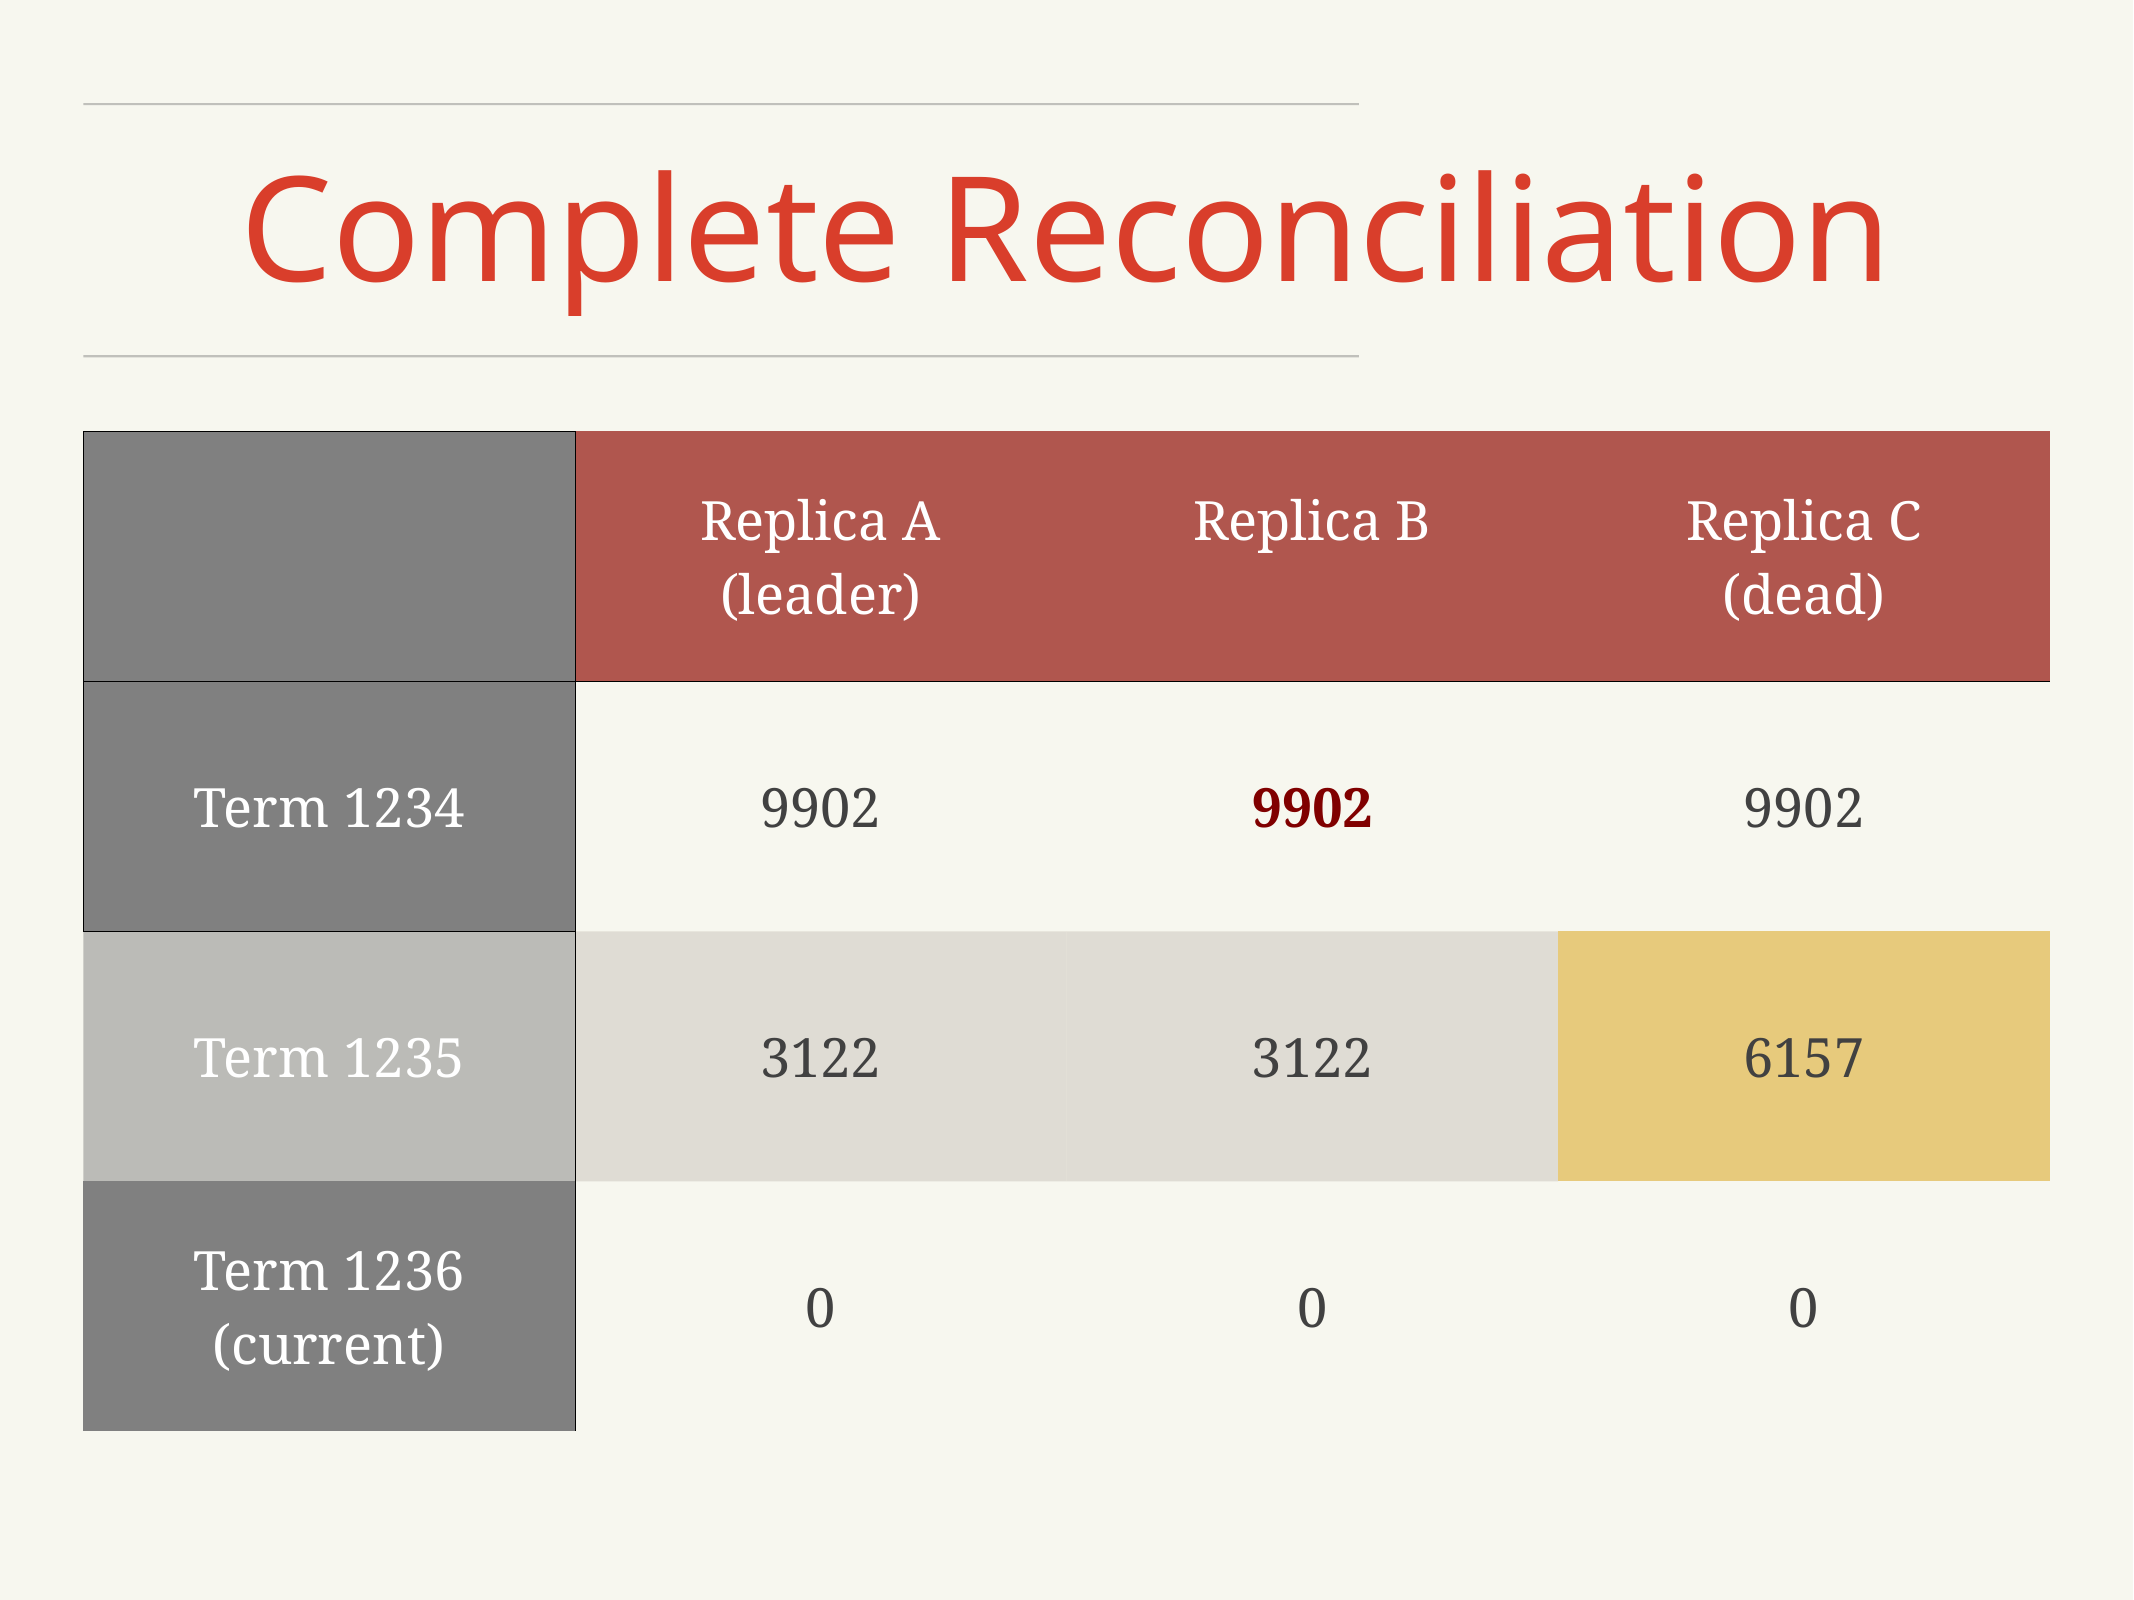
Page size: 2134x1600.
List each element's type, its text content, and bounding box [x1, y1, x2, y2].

table_header [84, 432, 575, 681]
table_header Replica C (dead) [1558, 431, 2050, 681]
table_cell 3122 [1067, 931, 1558, 1181]
table_cell Term 1235 [83, 932, 575, 1181]
table_cell 6157 [1558, 931, 2050, 1181]
table_cell 3122 [576, 931, 1067, 1181]
title Complete Reconciliation [83, 131, 2050, 332]
table_cell 9902 [1558, 682, 2050, 931]
table_cell 0 [1067, 1181, 1558, 1431]
table_cell Term 1234 [84, 682, 575, 931]
table_header Replica B [1067, 431, 1558, 681]
table_cell 9902 [576, 682, 1067, 931]
table_cell 9902 [1067, 682, 1558, 931]
table_cell Term 1236 (current) [83, 1181, 575, 1431]
table_header Replica A (leader) [576, 431, 1067, 681]
table_cell 0 [576, 1181, 1067, 1431]
table_cell 0 [1558, 1181, 2050, 1431]
